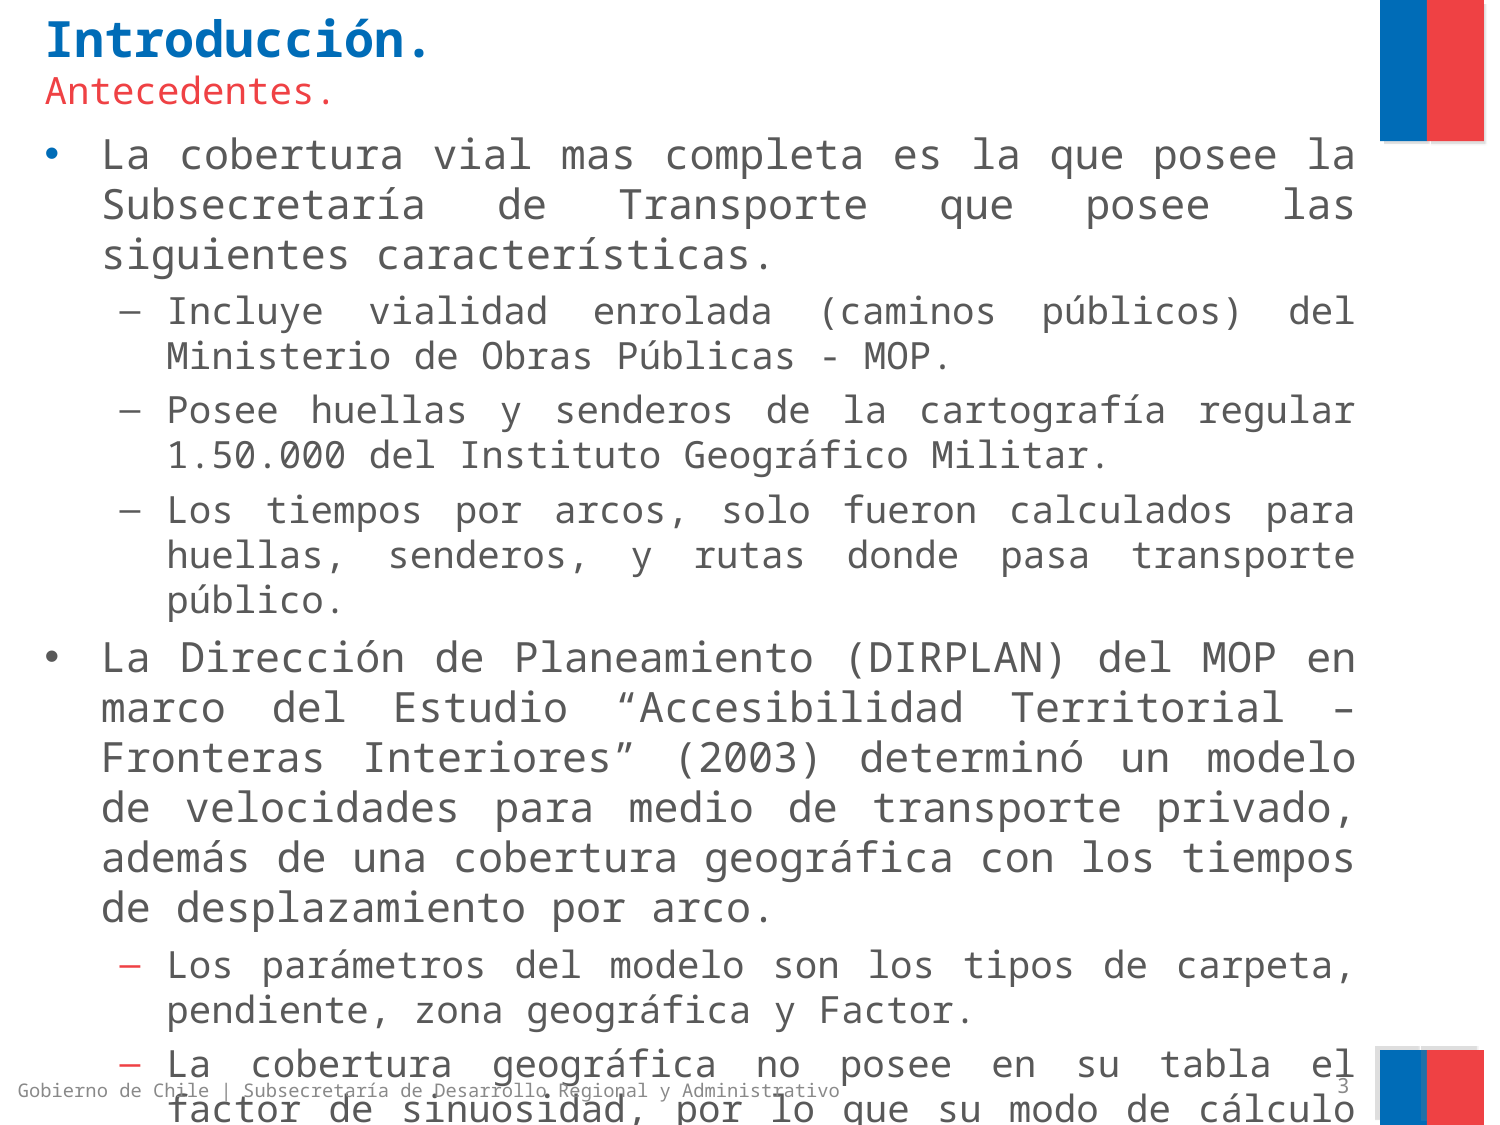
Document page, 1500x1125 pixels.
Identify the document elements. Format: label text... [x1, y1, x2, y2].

title Introducción. Antecedentes. [29, 0, 1369, 120]
text_box Gobierno de Chile | Subsecretaría de Desarrollo Regional y Administrativo [3, 1070, 976, 1112]
text_box <número> [1014, 1070, 1365, 1103]
list La cobertura vial mas completa es la que posee la Subsecretaría de Transporte que posee las siguientes características. Incluye vialidad enrolada (caminos públicos) del Ministerio de Obras Públicas - MOP. Posee huellas y senderos de la cartografía regular 1.50.000 del Instituto Geográfico Militar. Los tiempos por arcos, solo fueron calculados para huellas, senderos, y rutas donde pasa transporte público. La Dirección de Planeamiento (DIRPLAN) del MOP en marco del Estudio “Accesibilidad Territorial – Fronteras Interiores” (2003) determinó un modelo de velocidades para medio de transporte privado, además de una cobertura geográfica con los tiempos de desplazamiento por arco. Los parámetros del modelo son los tipos de carpeta, pendiente, zona geográfica y Factor. La cobertura geográfica no posee en su tabla el factor de sinuosidad, por lo que su modo de cálculo es una incógnita que impide replicar el modelo de velocidades. [29, 120, 1371, 1125]
